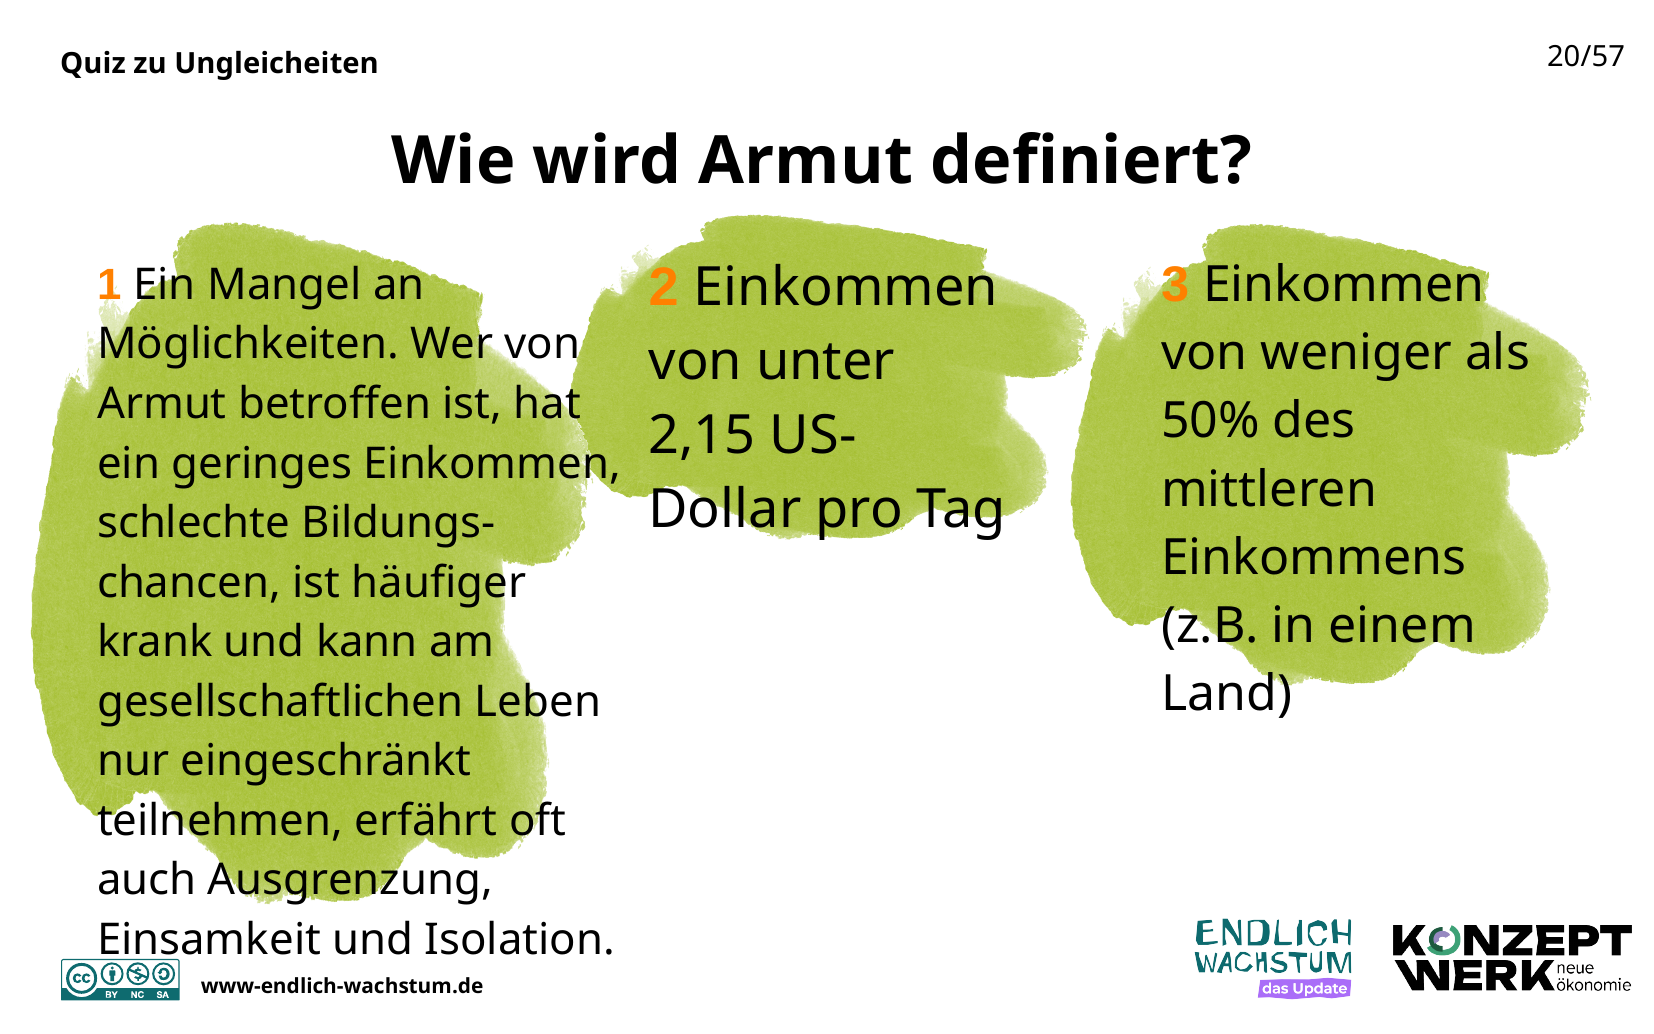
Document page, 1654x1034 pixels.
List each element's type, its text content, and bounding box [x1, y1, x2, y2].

picture [30, 221, 1592, 686]
title Wie wird Armut definiert? [55, 112, 1589, 225]
text_box 3 Einkommen von weniger als 50% des mittleren Einkommens (z.B. in einem Land) [1075, 240, 1572, 796]
text_box 1 Ein Mangel an Möglichkeiten. Wer von Armut betroffen ist, hat ein geringes Einkommen, schlechte Bildungs-chancen, ist häufiger krank und kann am gesellschaftlichen Leben nur eingeschränkt teilnehmen, erfährt oft auch Ausgrenzung, Einsamkeit und Isolation. [11, 245, 644, 963]
picture [1387, 917, 1636, 997]
text_box 2 Einkommen von unter 2,15 US-Dollar pro Tag [594, 240, 1024, 547]
picture [1176, 900, 1374, 1011]
